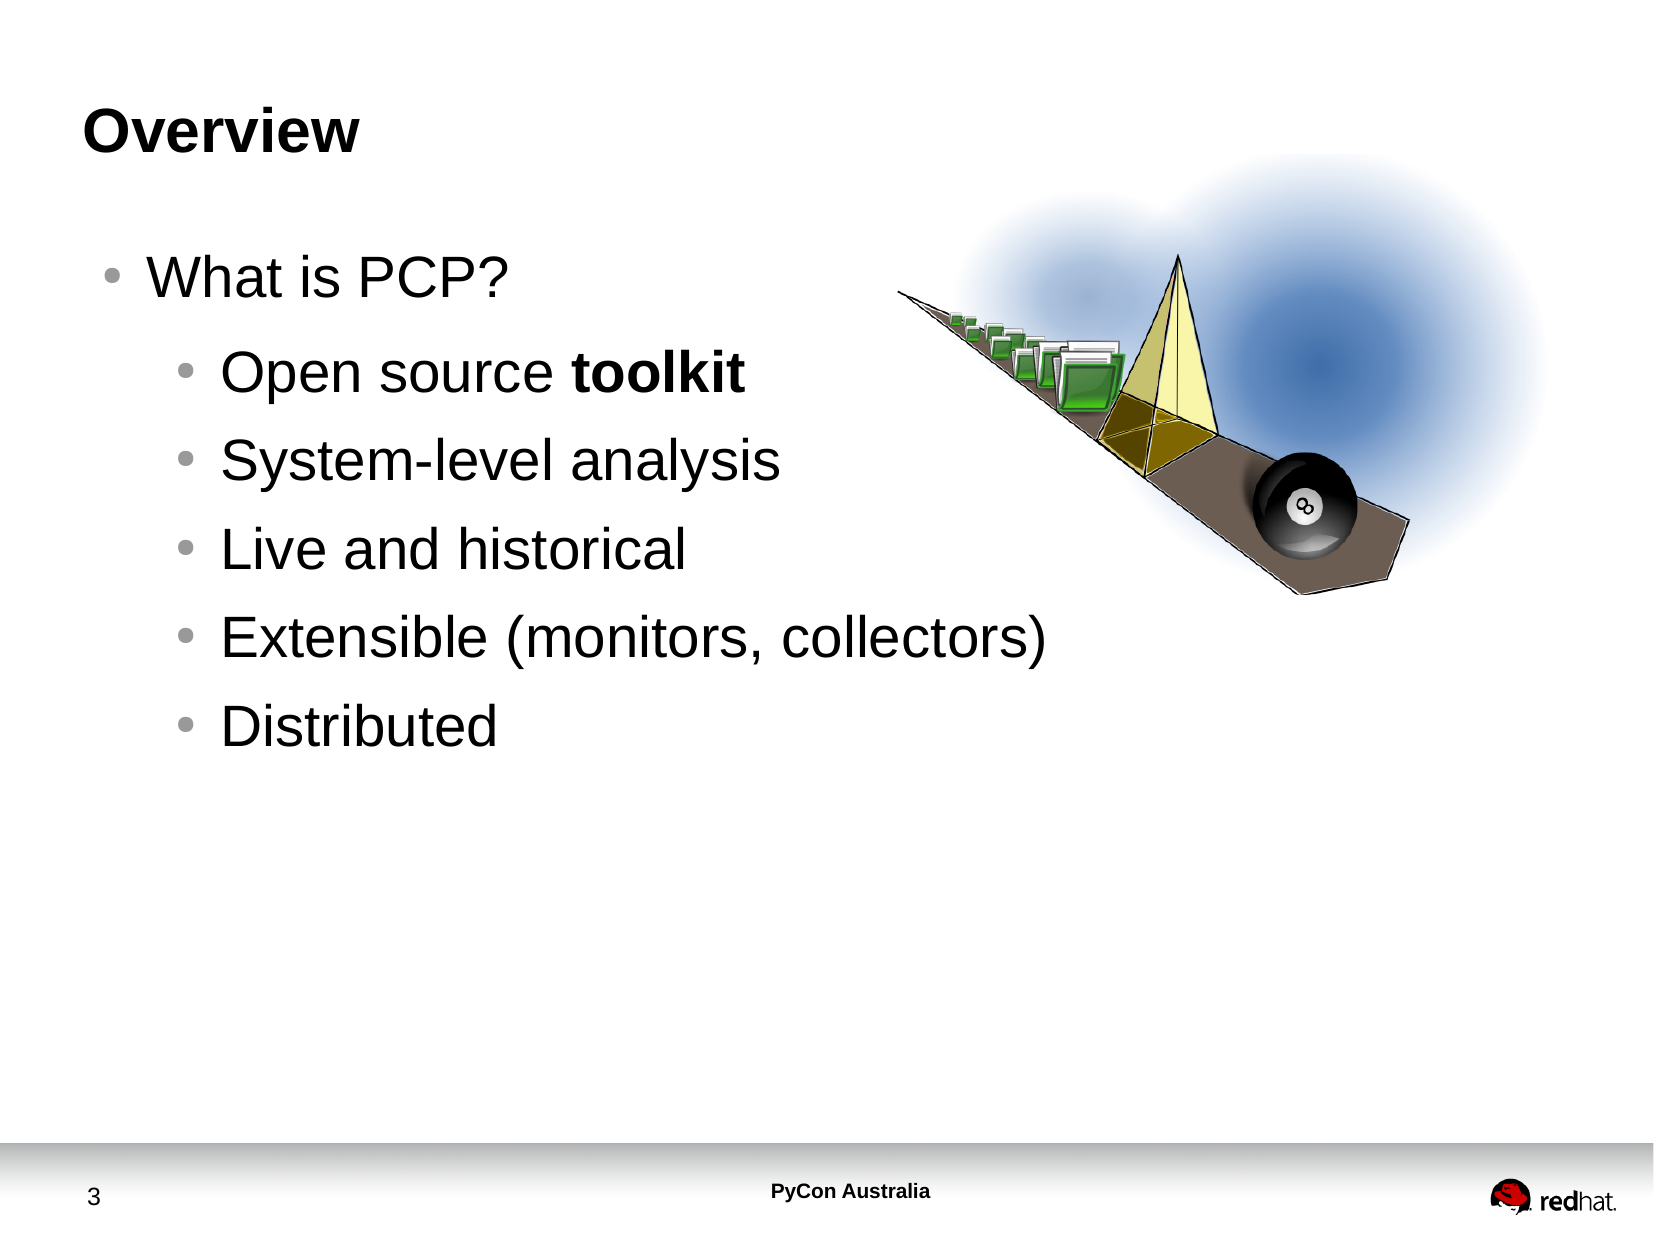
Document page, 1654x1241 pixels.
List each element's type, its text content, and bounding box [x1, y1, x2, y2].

picture [0, 1143, 1654, 1241]
title Overview [82, 37, 1571, 226]
picture [888, 154, 1574, 595]
list What is PCP? Open source toolkit System-level analysis Live and historical Extensible (monitors, collectors) Distributed [86, 244, 1576, 1039]
